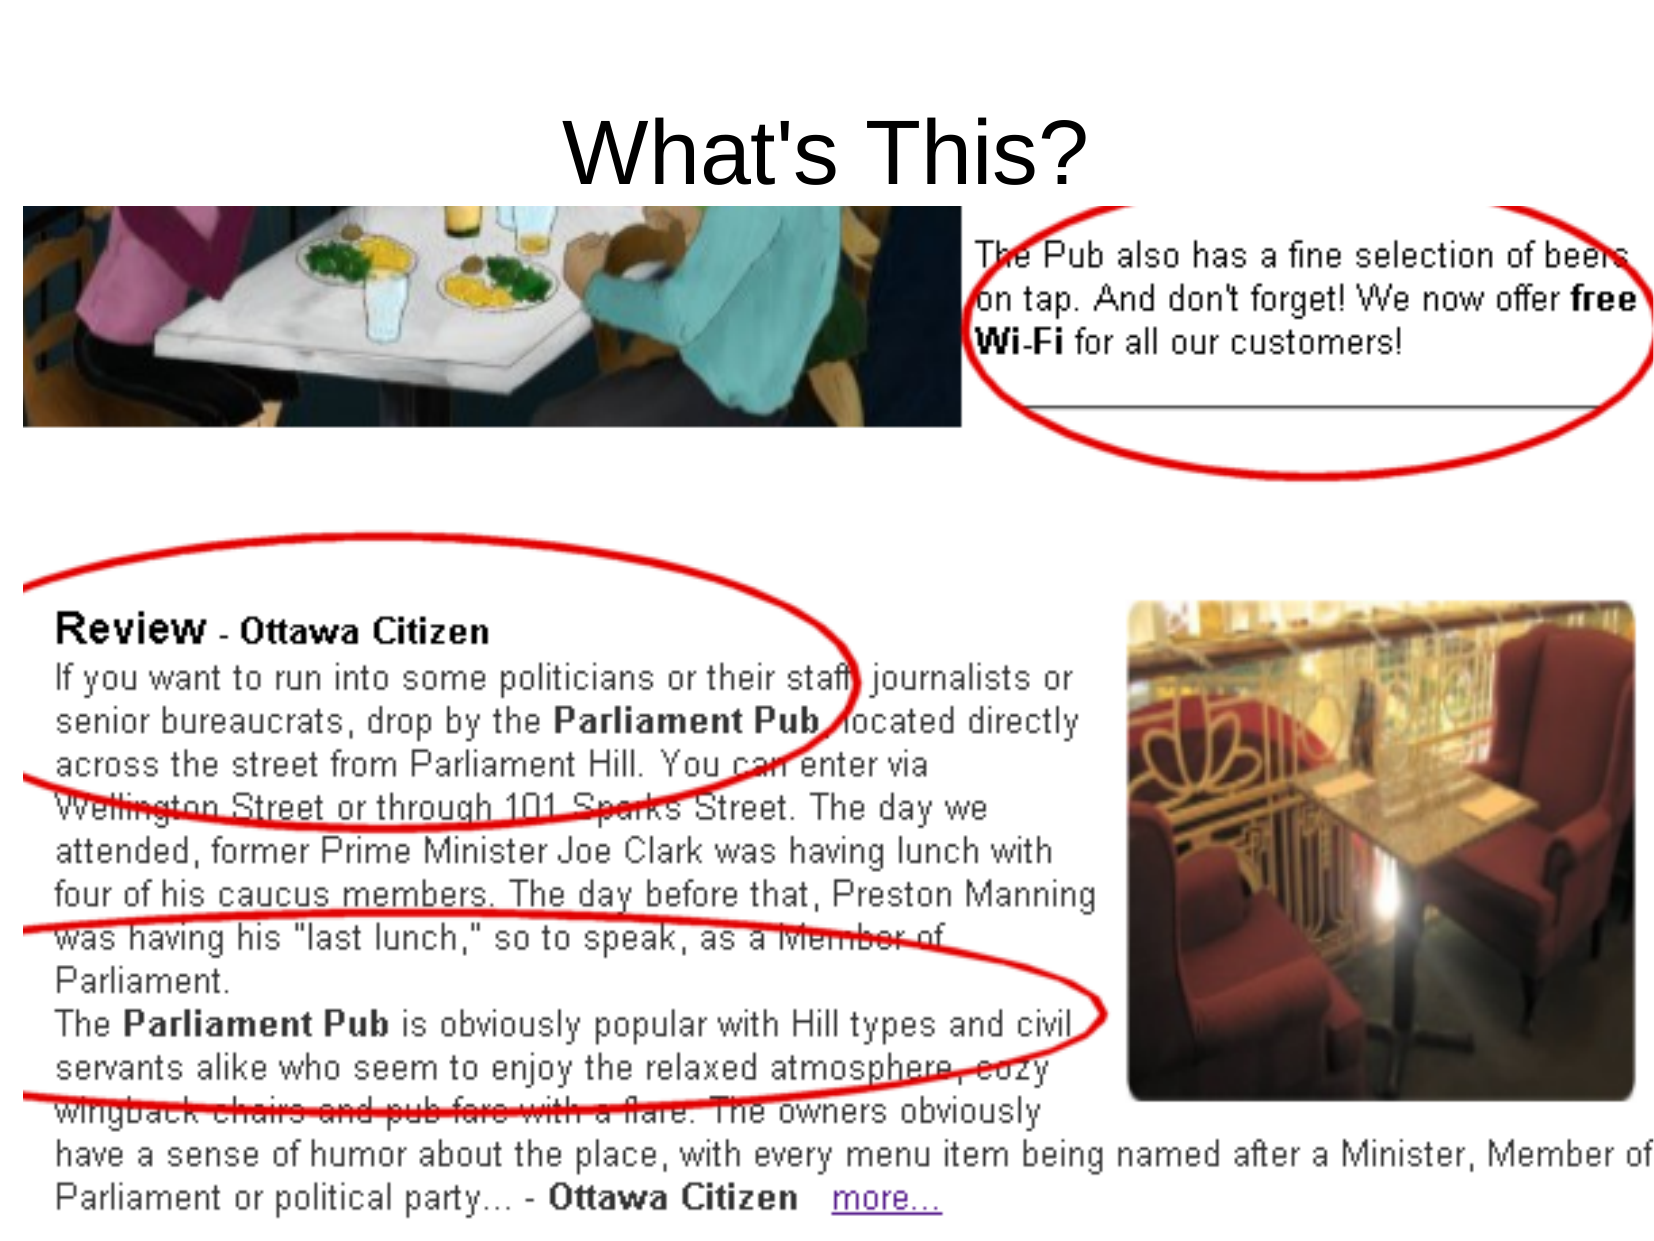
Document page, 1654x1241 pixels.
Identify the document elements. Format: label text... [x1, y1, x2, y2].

title What's This? [82, 56, 1571, 249]
picture [23, 206, 1654, 1241]
